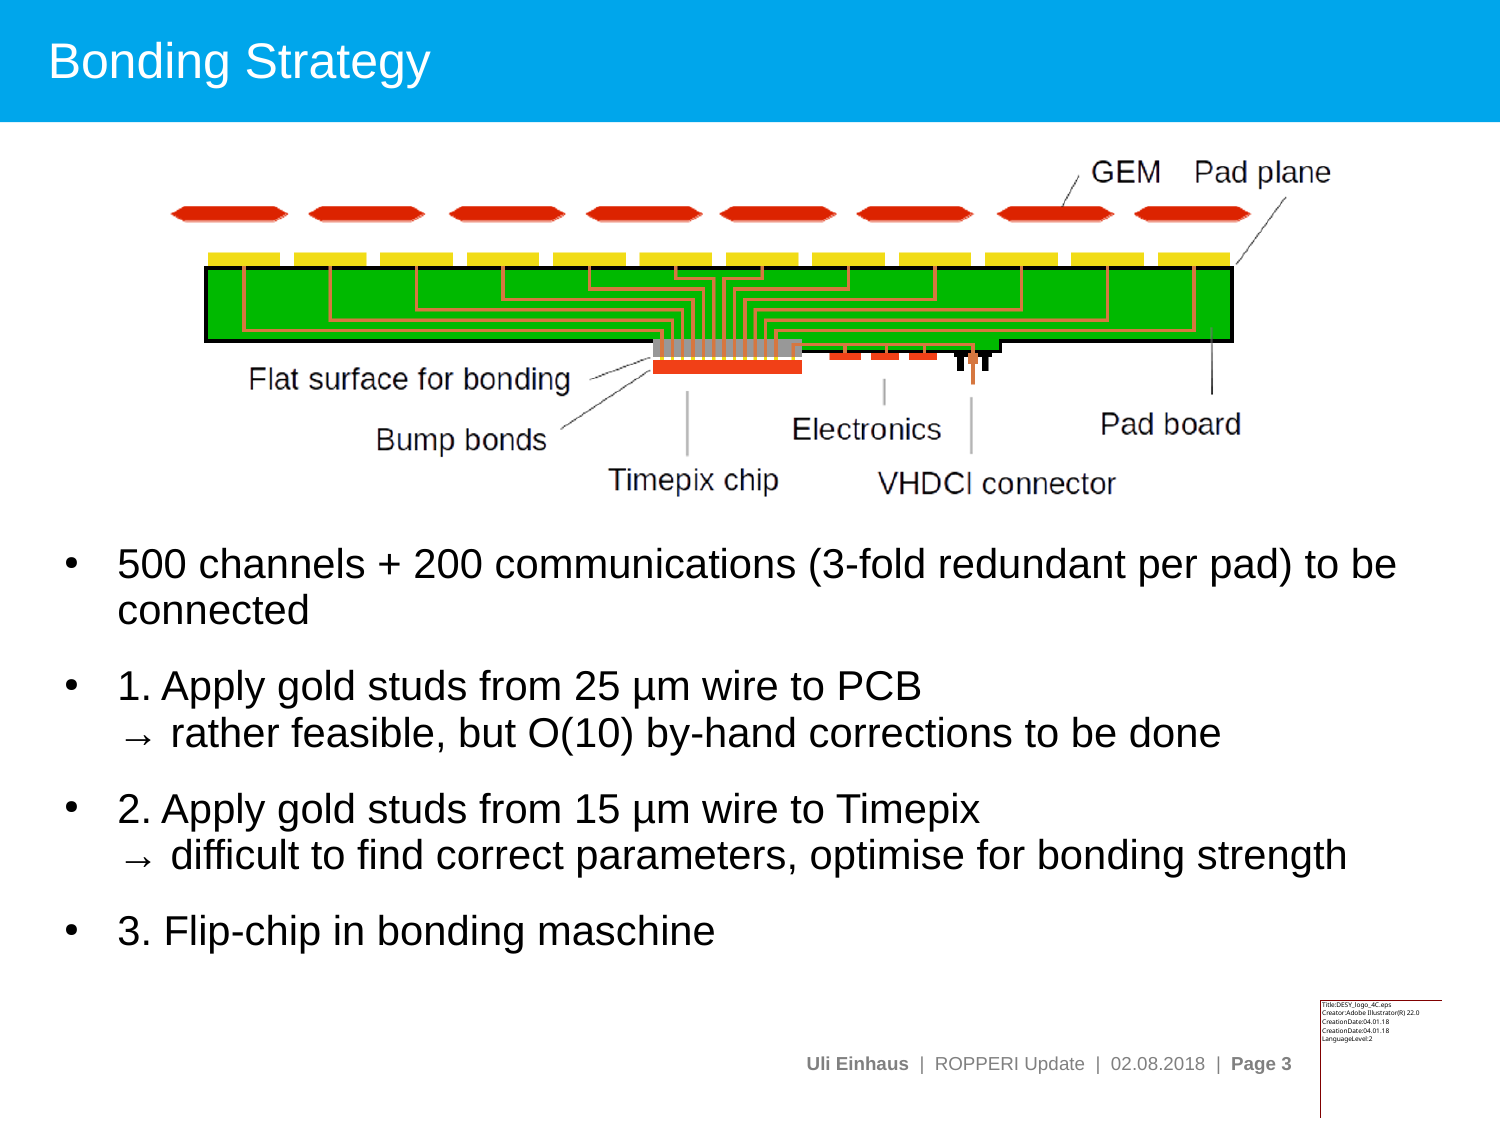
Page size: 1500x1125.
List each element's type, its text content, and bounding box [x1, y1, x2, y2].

title Bonding Strategy [47, 16, 1446, 107]
list 500 channels + 200 communications (3-fold redundant per pad) to be connected 1. Apply gold studs from 25 µm wire to PCB → rather feasible, but O(10) by-hand corrections to be done 2. Apply gold studs from 15 µm wire to Timepix → difficult to find correct parameters, optimise for bonding strength 3. Flip-chip in bonding maschine [46, 160, 1444, 1041]
picture [170, 160, 1331, 497]
